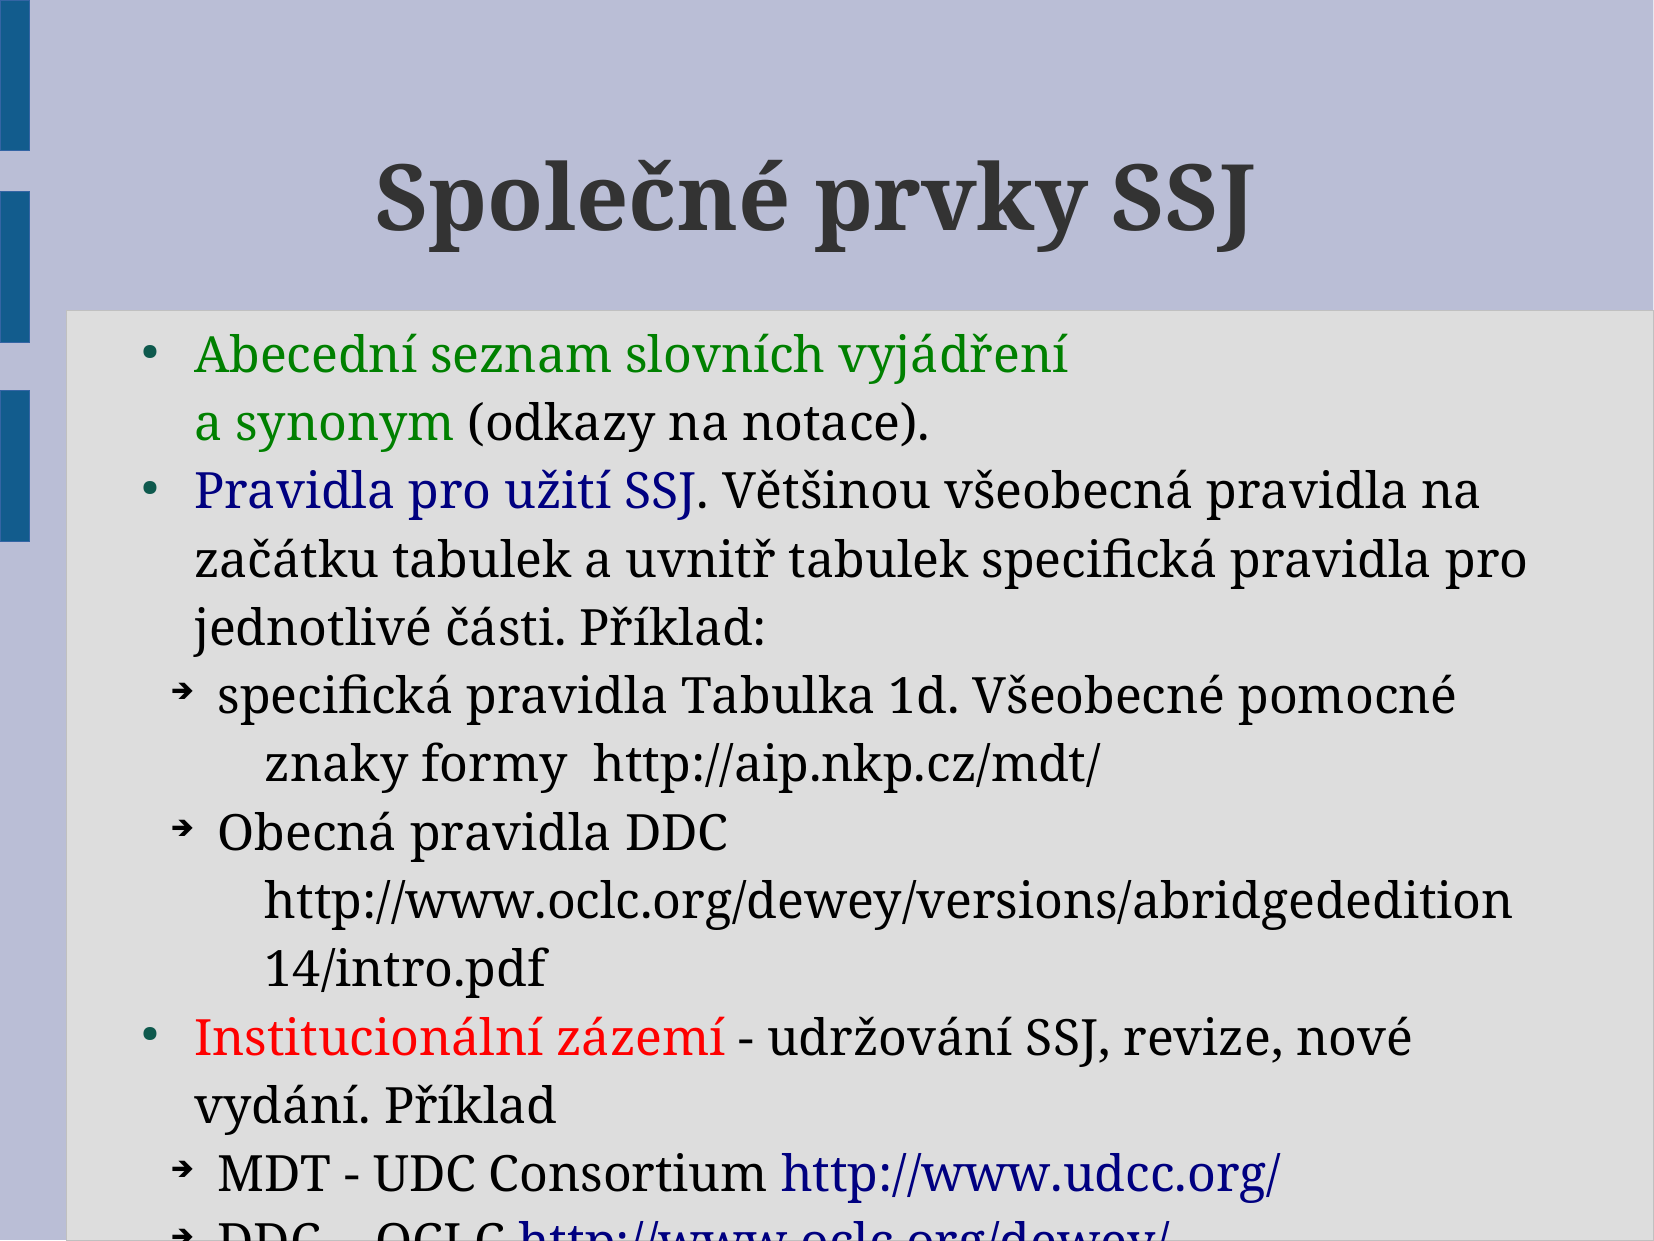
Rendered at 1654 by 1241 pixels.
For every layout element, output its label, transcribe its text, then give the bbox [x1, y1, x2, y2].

title Společné prvky SSJ [121, 98, 1534, 291]
list Abecední seznam slovních vyjádření a synonym (odkazy na notace). Pravidla pro užití SSJ. Většinou všeobecná pravidla na začátku tabulek a uvnitř tabulek specifická pravidla pro jednotlivé části. Příklad: specifická pravidla Tabulka 1d. Všeobecné pomocné znaky formy http://aip.nkp.cz/mdt/ Obecná pravidla DDC http://www.oclc.org/dewey/versions/abridgededition14/intro.pdf Institucionální zázemí - udržování SSJ, revize, nové vydání. Příklad MDT - UDC Consortium http://www.udcc.org/ DDC - OCLC http://www.oclc.org/dewey/ [123, 318, 1536, 1241]
